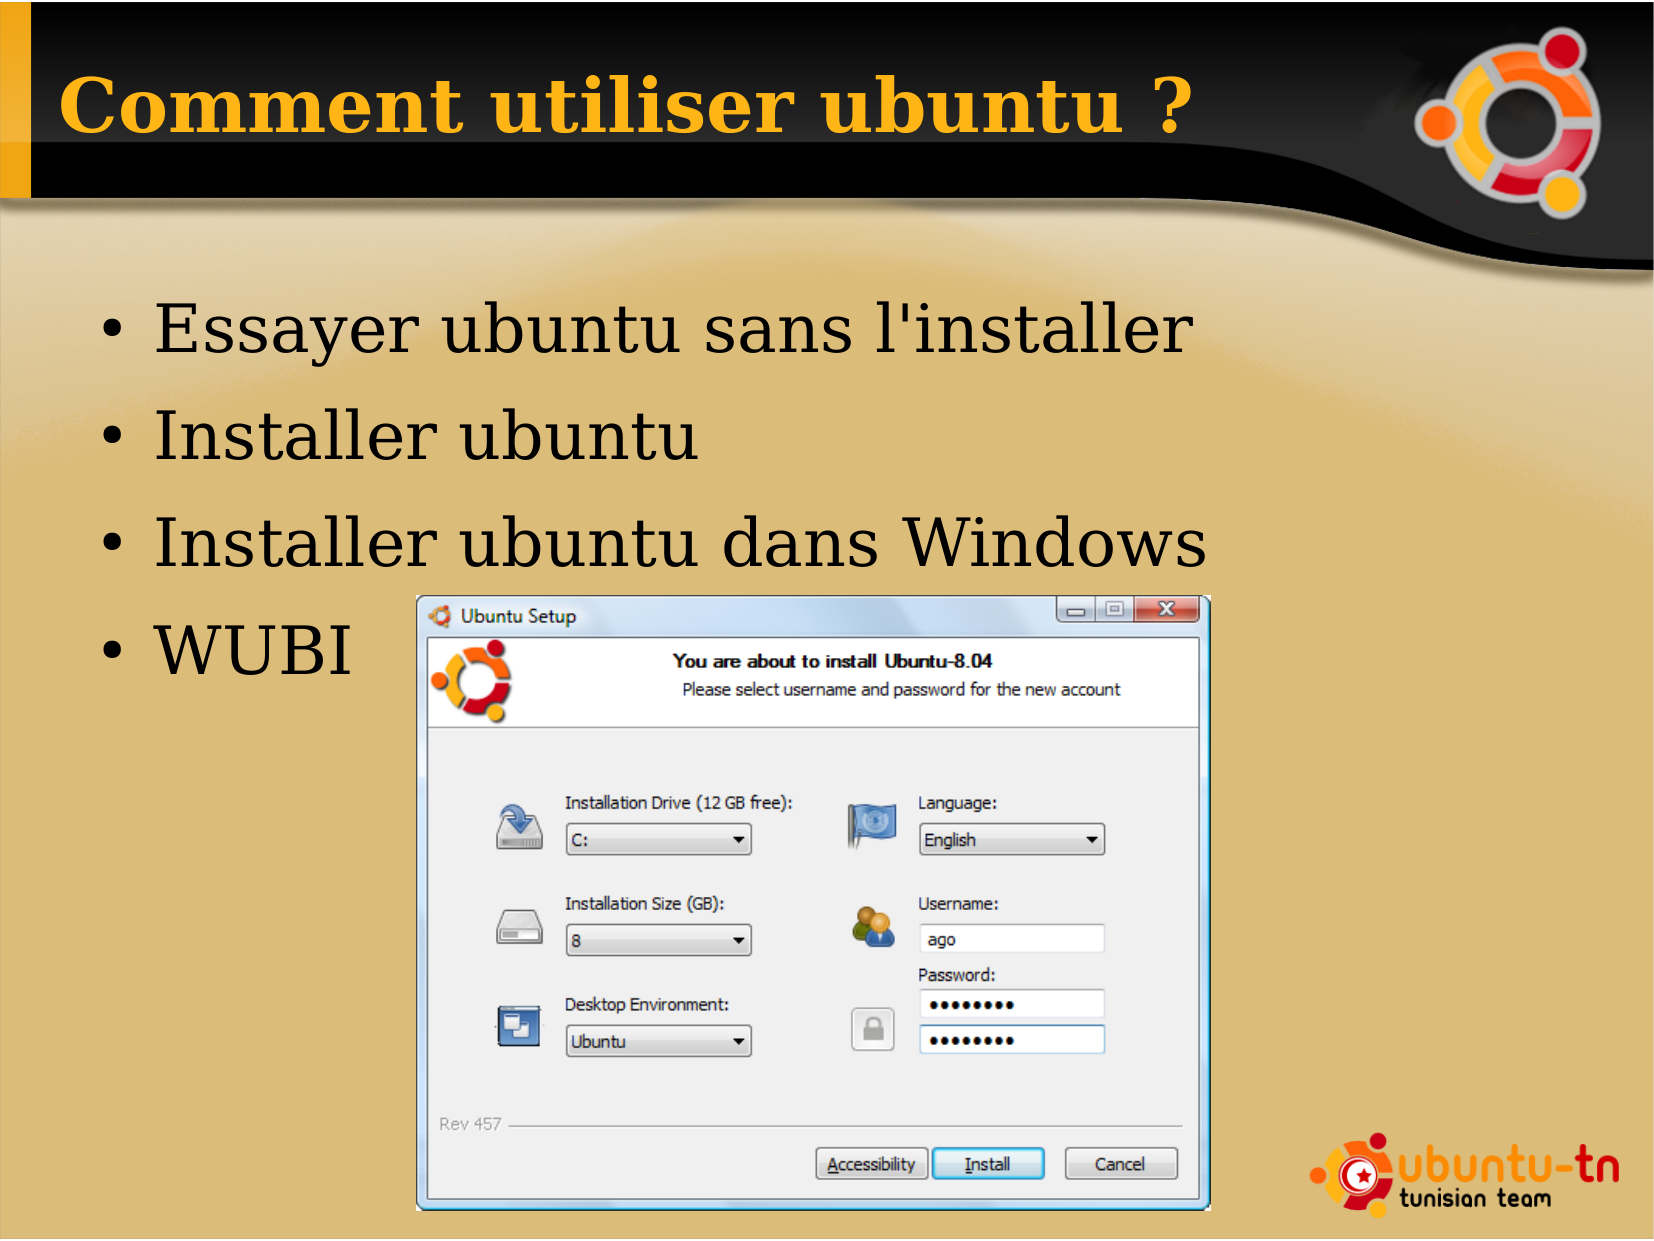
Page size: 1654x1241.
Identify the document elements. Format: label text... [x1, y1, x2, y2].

title Comment utiliser ubuntu ? [59, 9, 1447, 202]
list Essayer ubuntu sans l'installer Installer ubuntu Installer ubuntu dans Windows WUBI [82, 290, 1571, 1109]
picture [0, 0, 1654, 1241]
